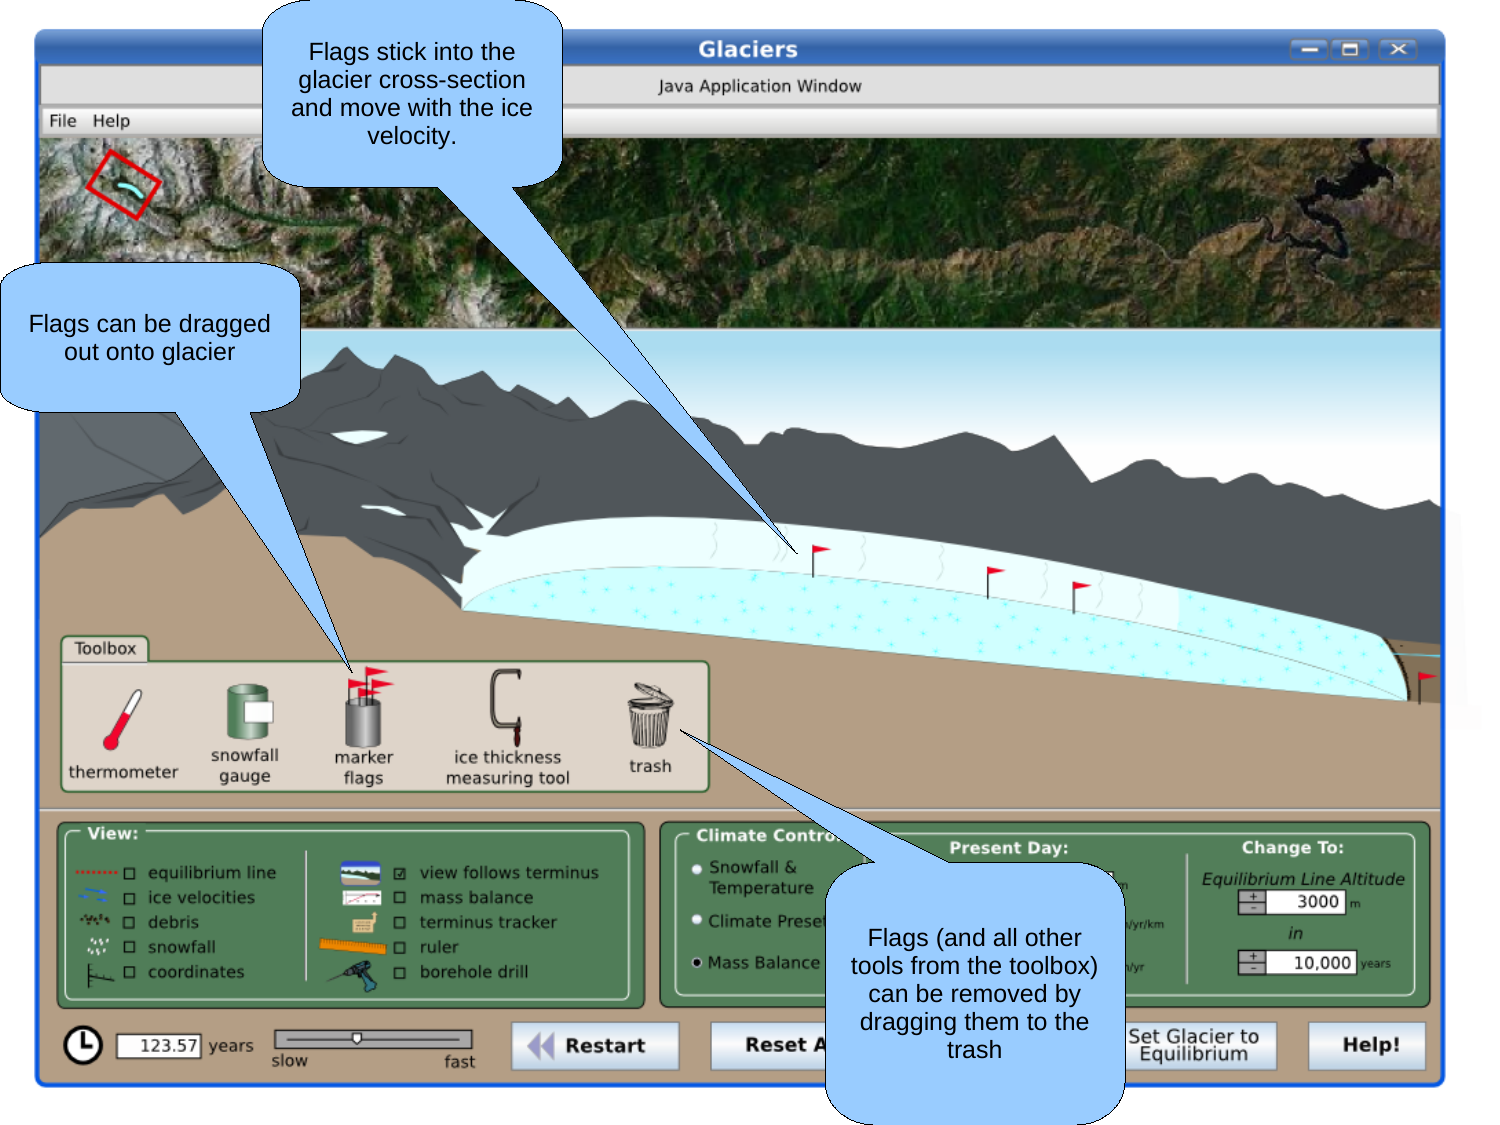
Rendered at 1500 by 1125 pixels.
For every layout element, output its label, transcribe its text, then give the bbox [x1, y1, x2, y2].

picture [0, 0, 1494, 1125]
text_box Flags can be dragged out onto glacier [0, 262, 353, 673]
text_box Flags stick into the glacier cross-section and move with the ice velocity. [262, 0, 798, 554]
text_box Flags (and all other tools from the toolbox) can be removed by dragging them to the trash [680, 729, 1126, 1125]
